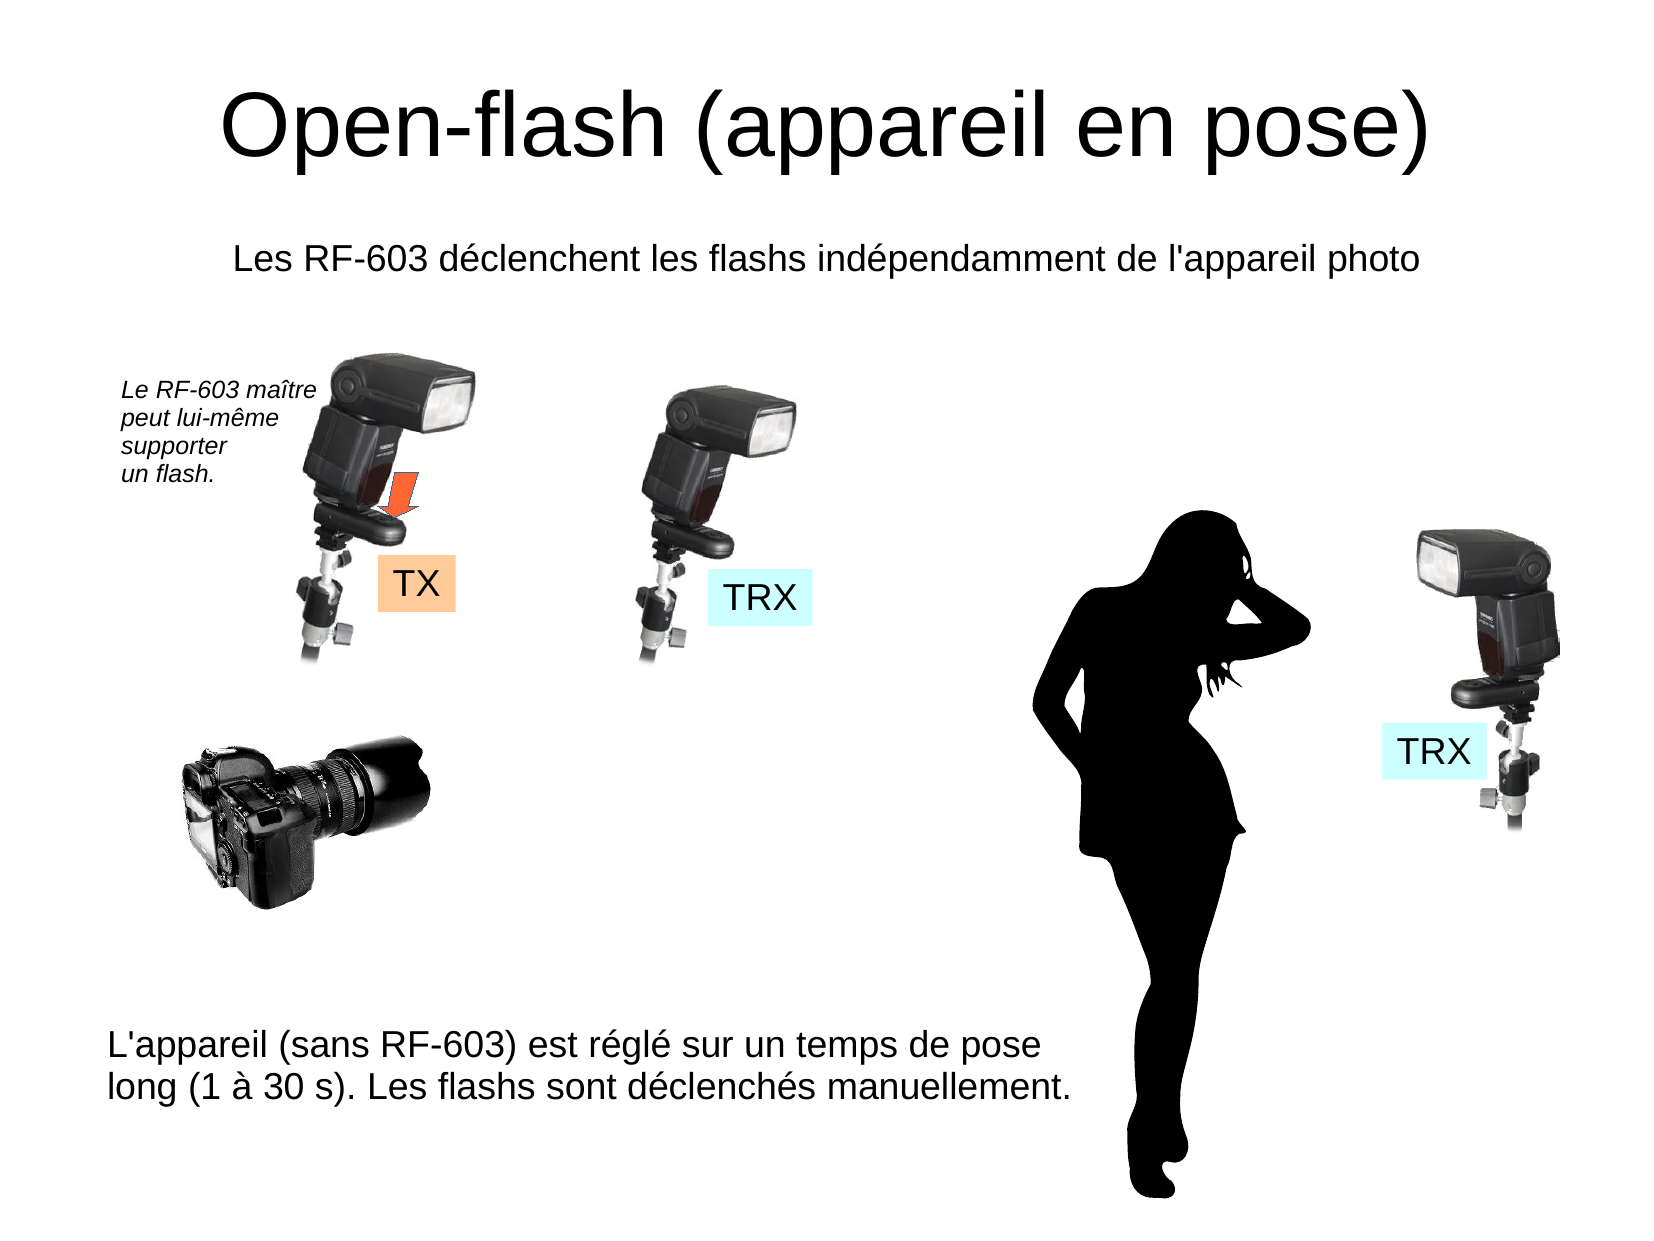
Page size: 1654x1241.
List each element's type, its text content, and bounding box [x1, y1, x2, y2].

text_box L'appareil (sans RF-603) est réglé sur un temps de pose long (1 à 30 s). Les flashs sont déclenchés manuellement. [92, 1015, 1088, 1115]
text_box TRX [707, 569, 813, 626]
picture [86, 330, 494, 933]
text_box Le RF-603 maître peut lui-même supporter un flash. [106, 368, 333, 497]
text_box [377, 472, 419, 518]
text_box TRX [1381, 722, 1487, 780]
text_box TX [377, 555, 456, 612]
text_box Les RF-603 déclenchent les flashs indépendamment de l'appareil photo [217, 230, 1436, 288]
picture [602, 365, 1560, 1217]
title Open-flash (appareil en pose) [82, 49, 1571, 201]
